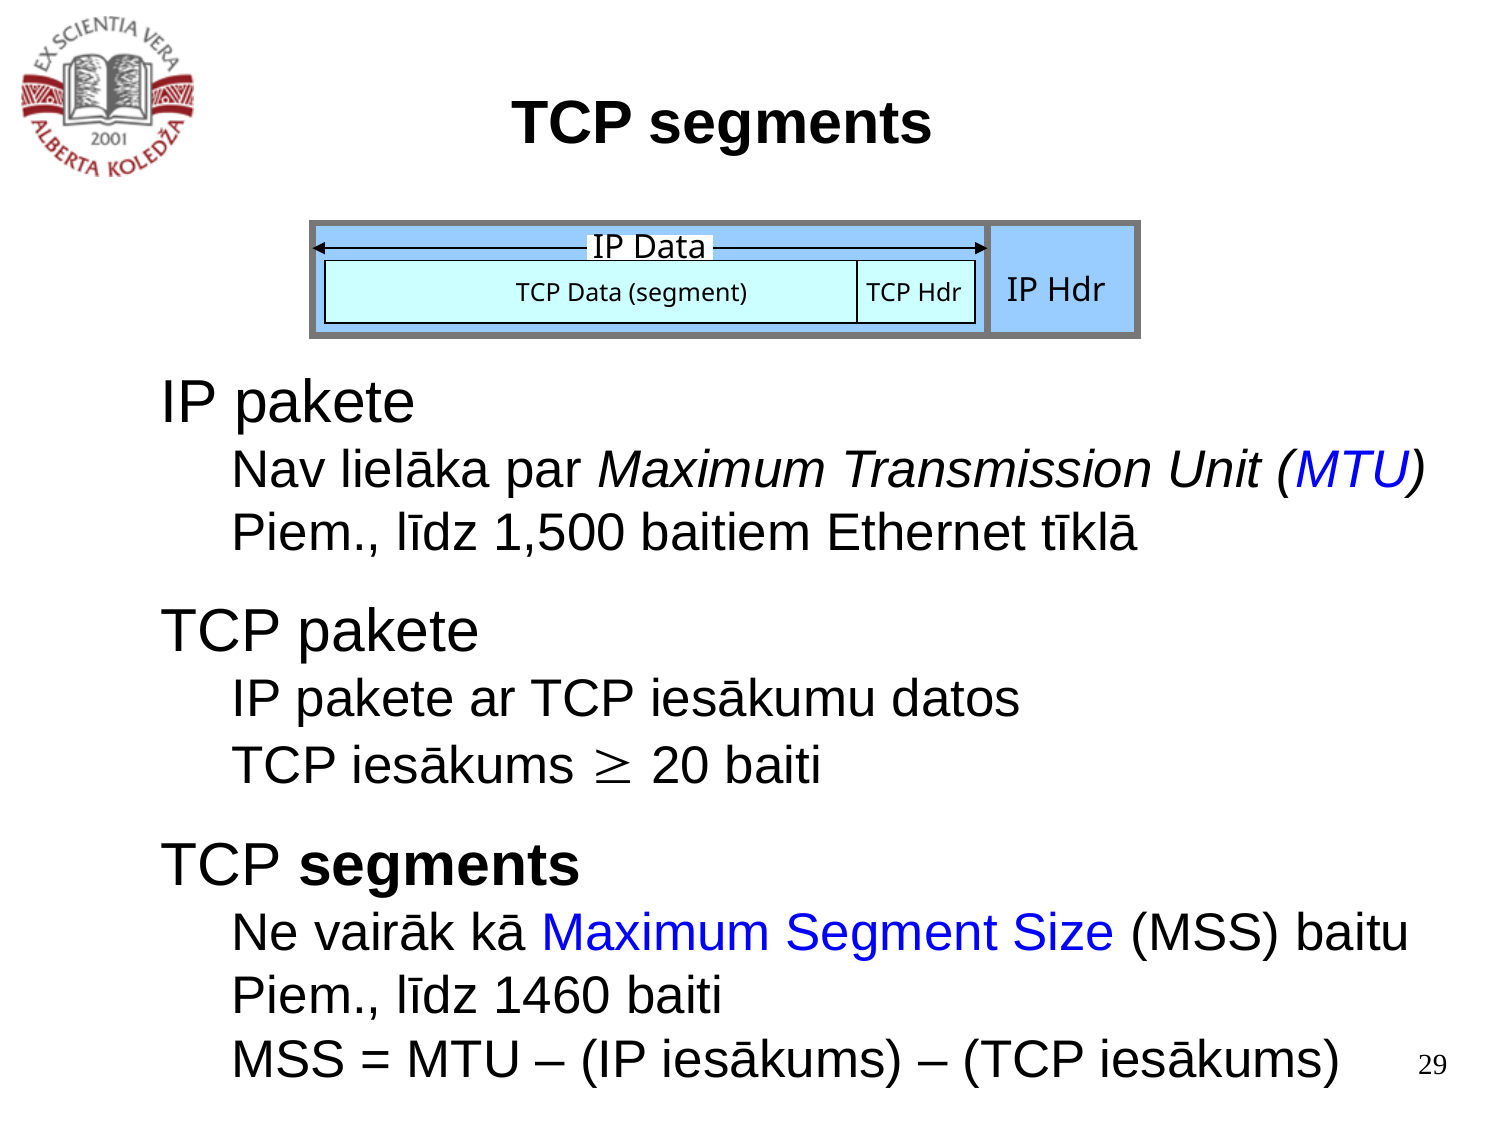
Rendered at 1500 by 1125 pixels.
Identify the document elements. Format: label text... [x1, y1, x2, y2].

text_box [722, 223, 984, 247]
list IP pakete Nav lielāka par Maximum Transmission Unit (MTU) Piem., līdz 1,500 baitiem Ethernet tīklā TCP pakete IP pakete ar TCP iesākumu datos TCP iesākums  20 baiti TCP segments Ne vairāk kā Maximum Segment Size (MSS) baitu Piem., līdz 1460 baiti MSS = MTU – (IP iesākums) – (TCP iesākums) [74, 362, 1463, 1100]
picture [21, 16, 194, 177]
text_box [312, 223, 578, 247]
text_box IP Hdr [992, 260, 1121, 317]
text_box [991, 223, 1138, 336]
text_box [312, 249, 984, 336]
text_box TCP Data (segment) [501, 268, 763, 315]
text_box TCP Hdr [851, 268, 977, 315]
title TCP segments [50, 62, 1374, 175]
text_box IP Data [578, 217, 722, 260]
